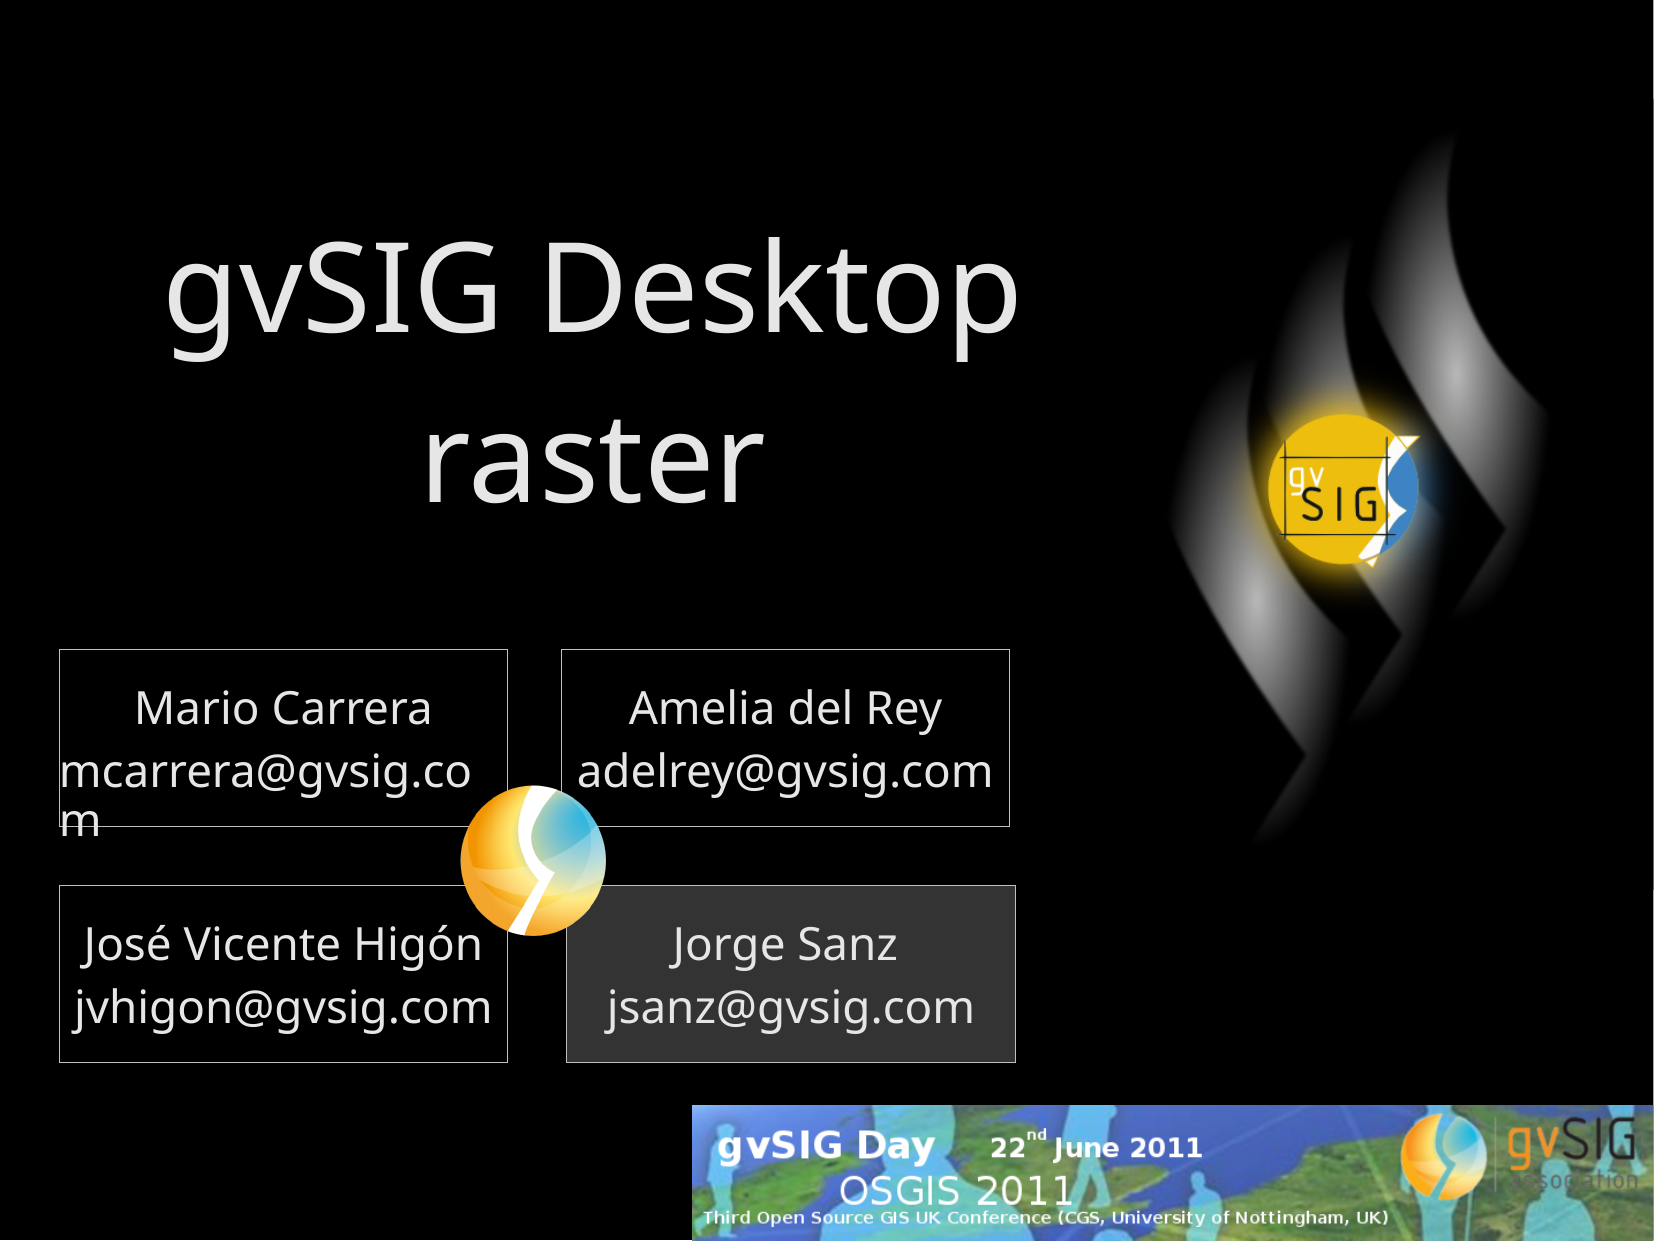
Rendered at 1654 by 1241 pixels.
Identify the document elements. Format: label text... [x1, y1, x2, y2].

picture [1059, 99, 1654, 890]
subtitle Amelia del Rey adelrey@gvsig.com [561, 649, 1010, 827]
text_box José Vicente Higón jvhigon@gvsig.com [59, 885, 508, 1063]
text_box Mario Carrera mcarrera@gvsig.com [59, 649, 508, 827]
text_box Jorge Sanz jsanz@gvsig.com [566, 885, 1016, 1063]
title gvSIG Desktop raster [72, 59, 1115, 680]
picture [692, 1105, 1654, 1241]
picture [443, 767, 623, 954]
